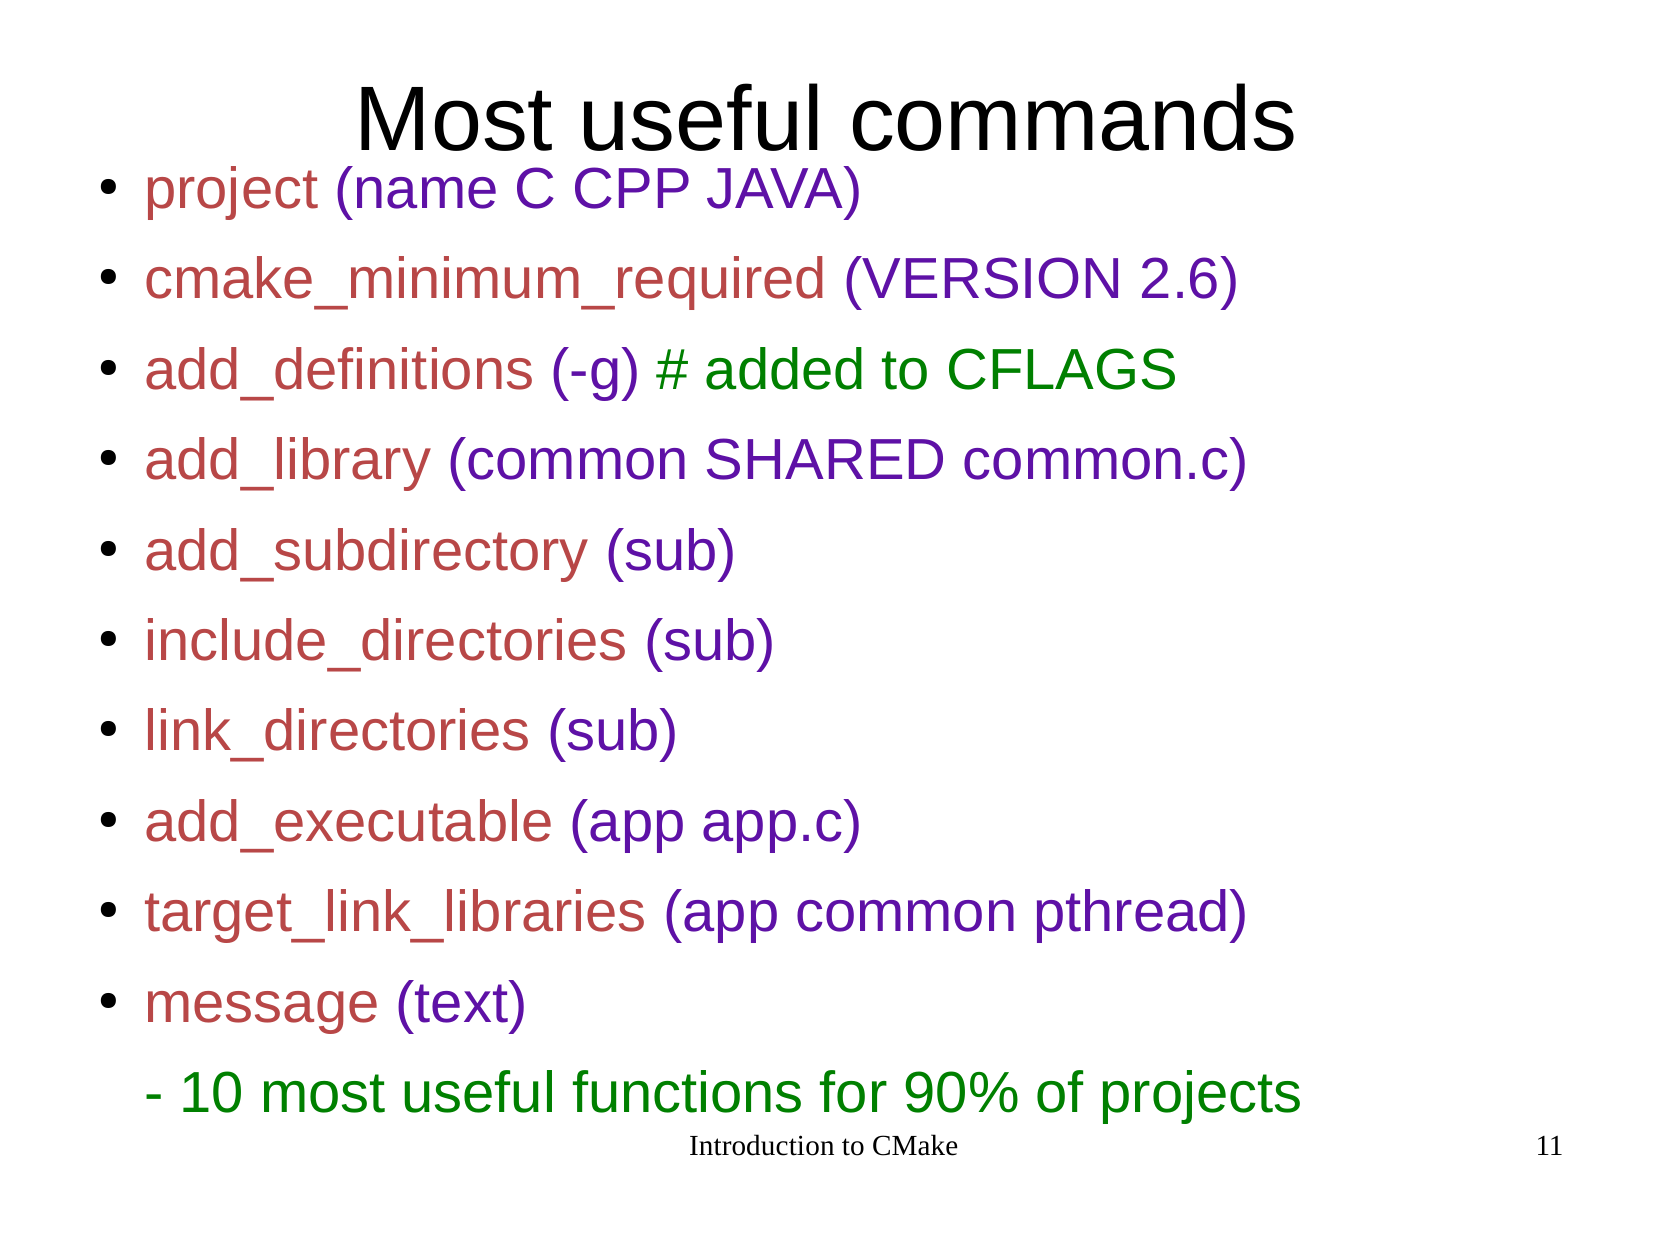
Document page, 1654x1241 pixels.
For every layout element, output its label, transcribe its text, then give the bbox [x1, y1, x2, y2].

list project (name C CPP JAVA) cmake_minimum_required (VERSION 2.6) add_definitions (-g) # added to CFLAGS add_library (common SHARED common.c) add_subdirectory (sub) include_directories (sub) link_directories (sub) add_executable (app app.c) target_link_libraries (app common pthread) message (text) - 10 most useful functions for 90% of projects [82, 155, 1571, 1131]
title Most useful commands [82, 56, 1571, 155]
